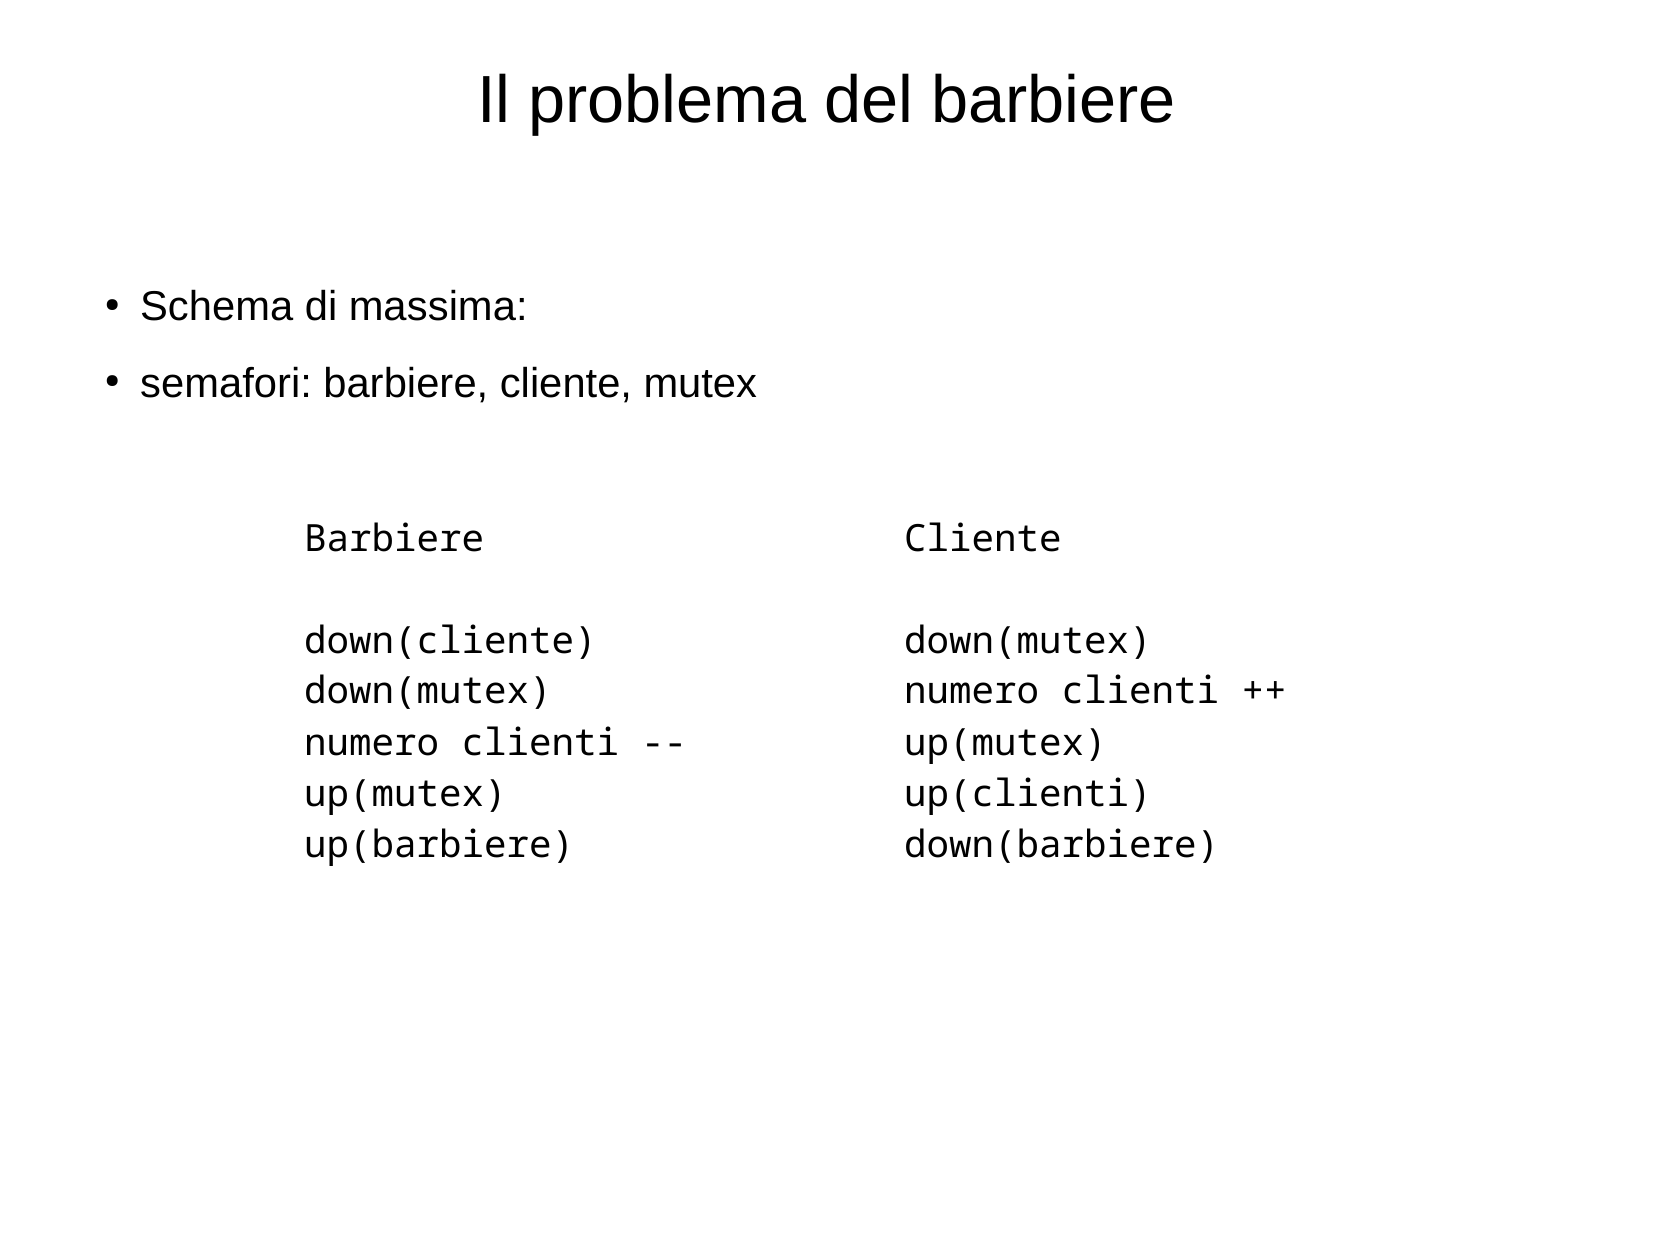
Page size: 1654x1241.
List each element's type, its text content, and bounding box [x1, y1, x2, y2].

title Il problema del barbiere [82, 0, 1571, 204]
text_box Barbiere Cliente down(cliente) down(mutex) down(mutex) numero clienti ++ numero clienti -- up(mutex) up(mutex) up(clienti) up(barbiere) down(barbiere) [289, 452, 1654, 1241]
text_box Schema di massima: semafori: barbiere, cliente, mutex [90, 275, 1501, 490]
